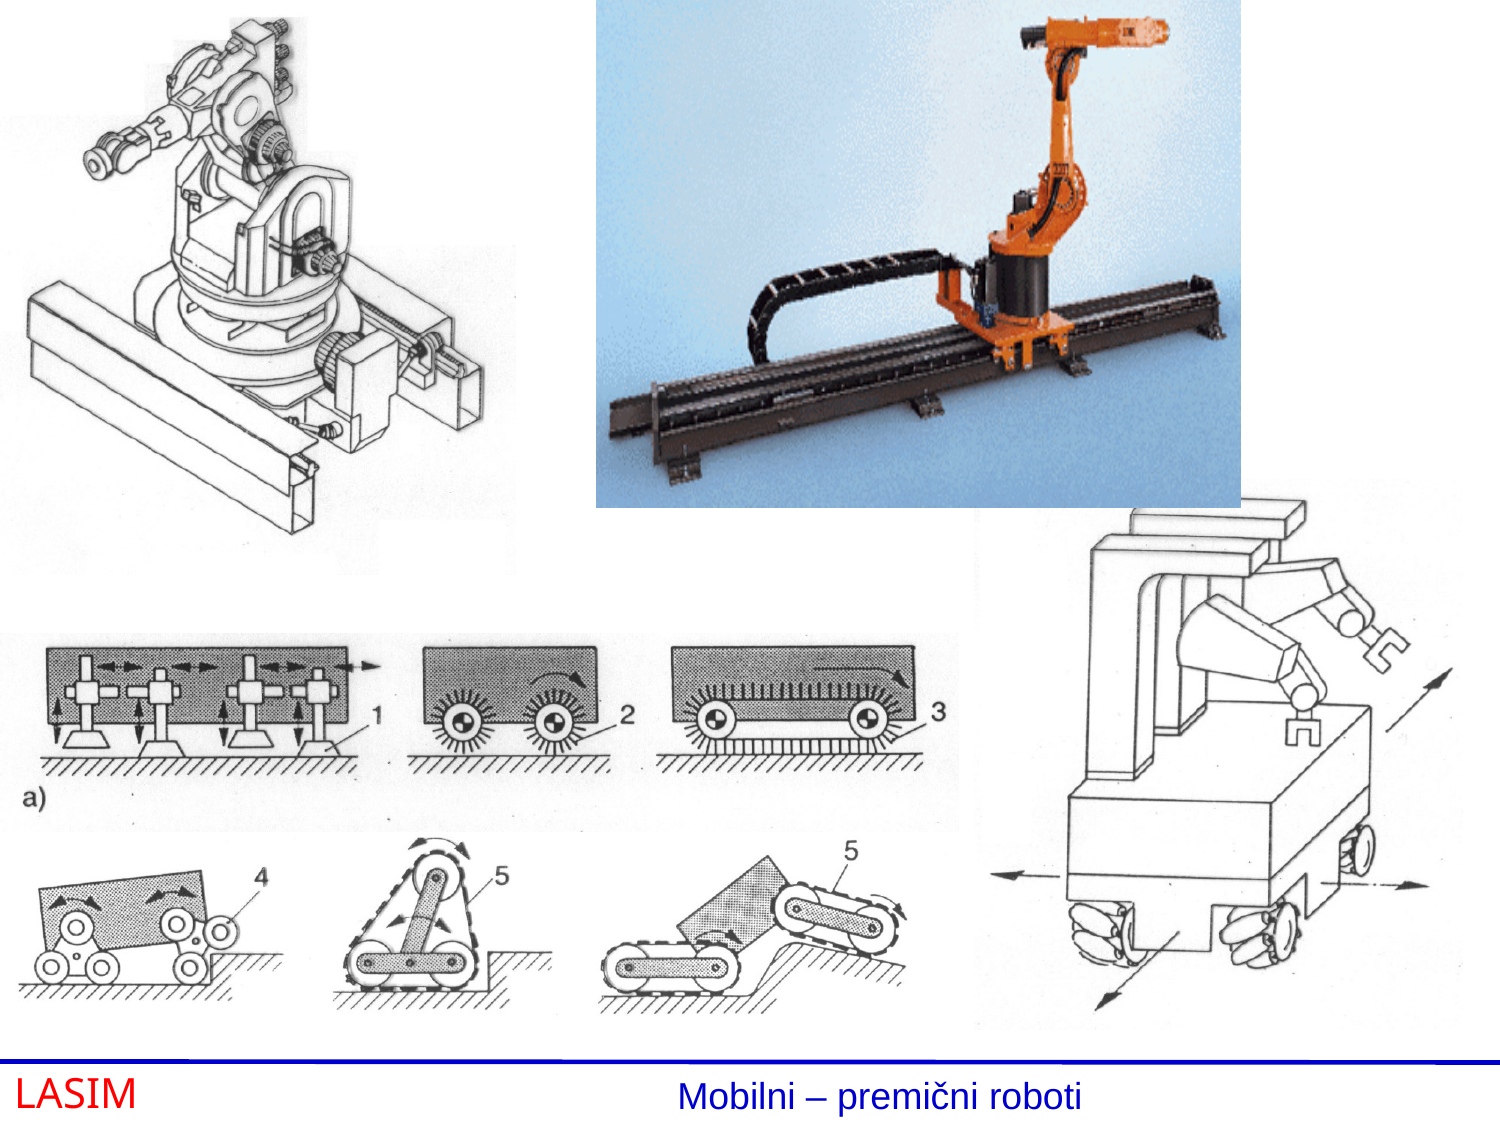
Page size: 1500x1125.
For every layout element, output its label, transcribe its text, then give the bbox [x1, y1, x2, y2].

text_box Mobilni – premični roboti [662, 1064, 1138, 1125]
picture [0, 834, 959, 1032]
picture [596, 0, 1463, 1030]
picture [0, 0, 516, 575]
picture [0, 633, 959, 832]
